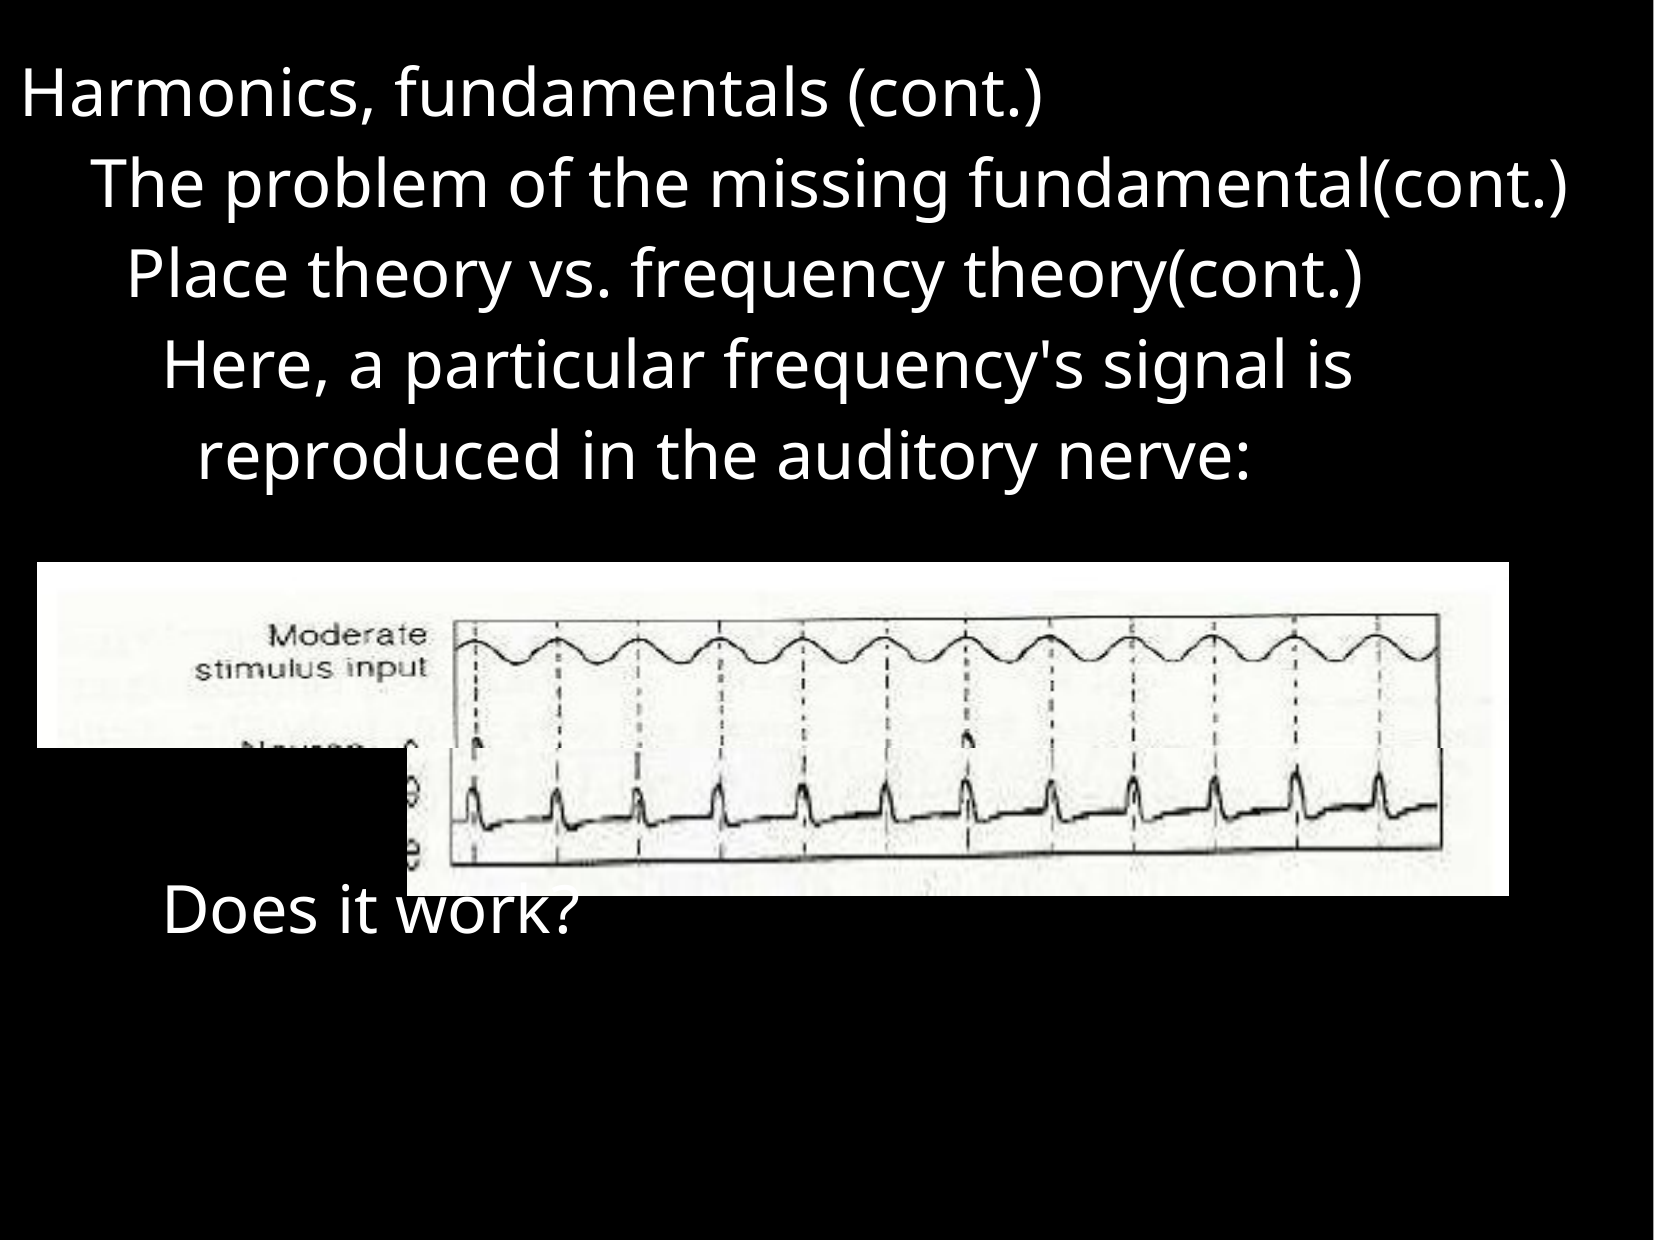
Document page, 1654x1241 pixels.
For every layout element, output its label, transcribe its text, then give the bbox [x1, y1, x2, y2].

text_box Harmonics, fundamentals (cont.) The problem of the missing fundamental(cont.) Place theory vs. frequency theory(cont.) Here, a particular frequency's signal is reproduced in the auditory nerve: Does it work? [4, 37, 1654, 1078]
